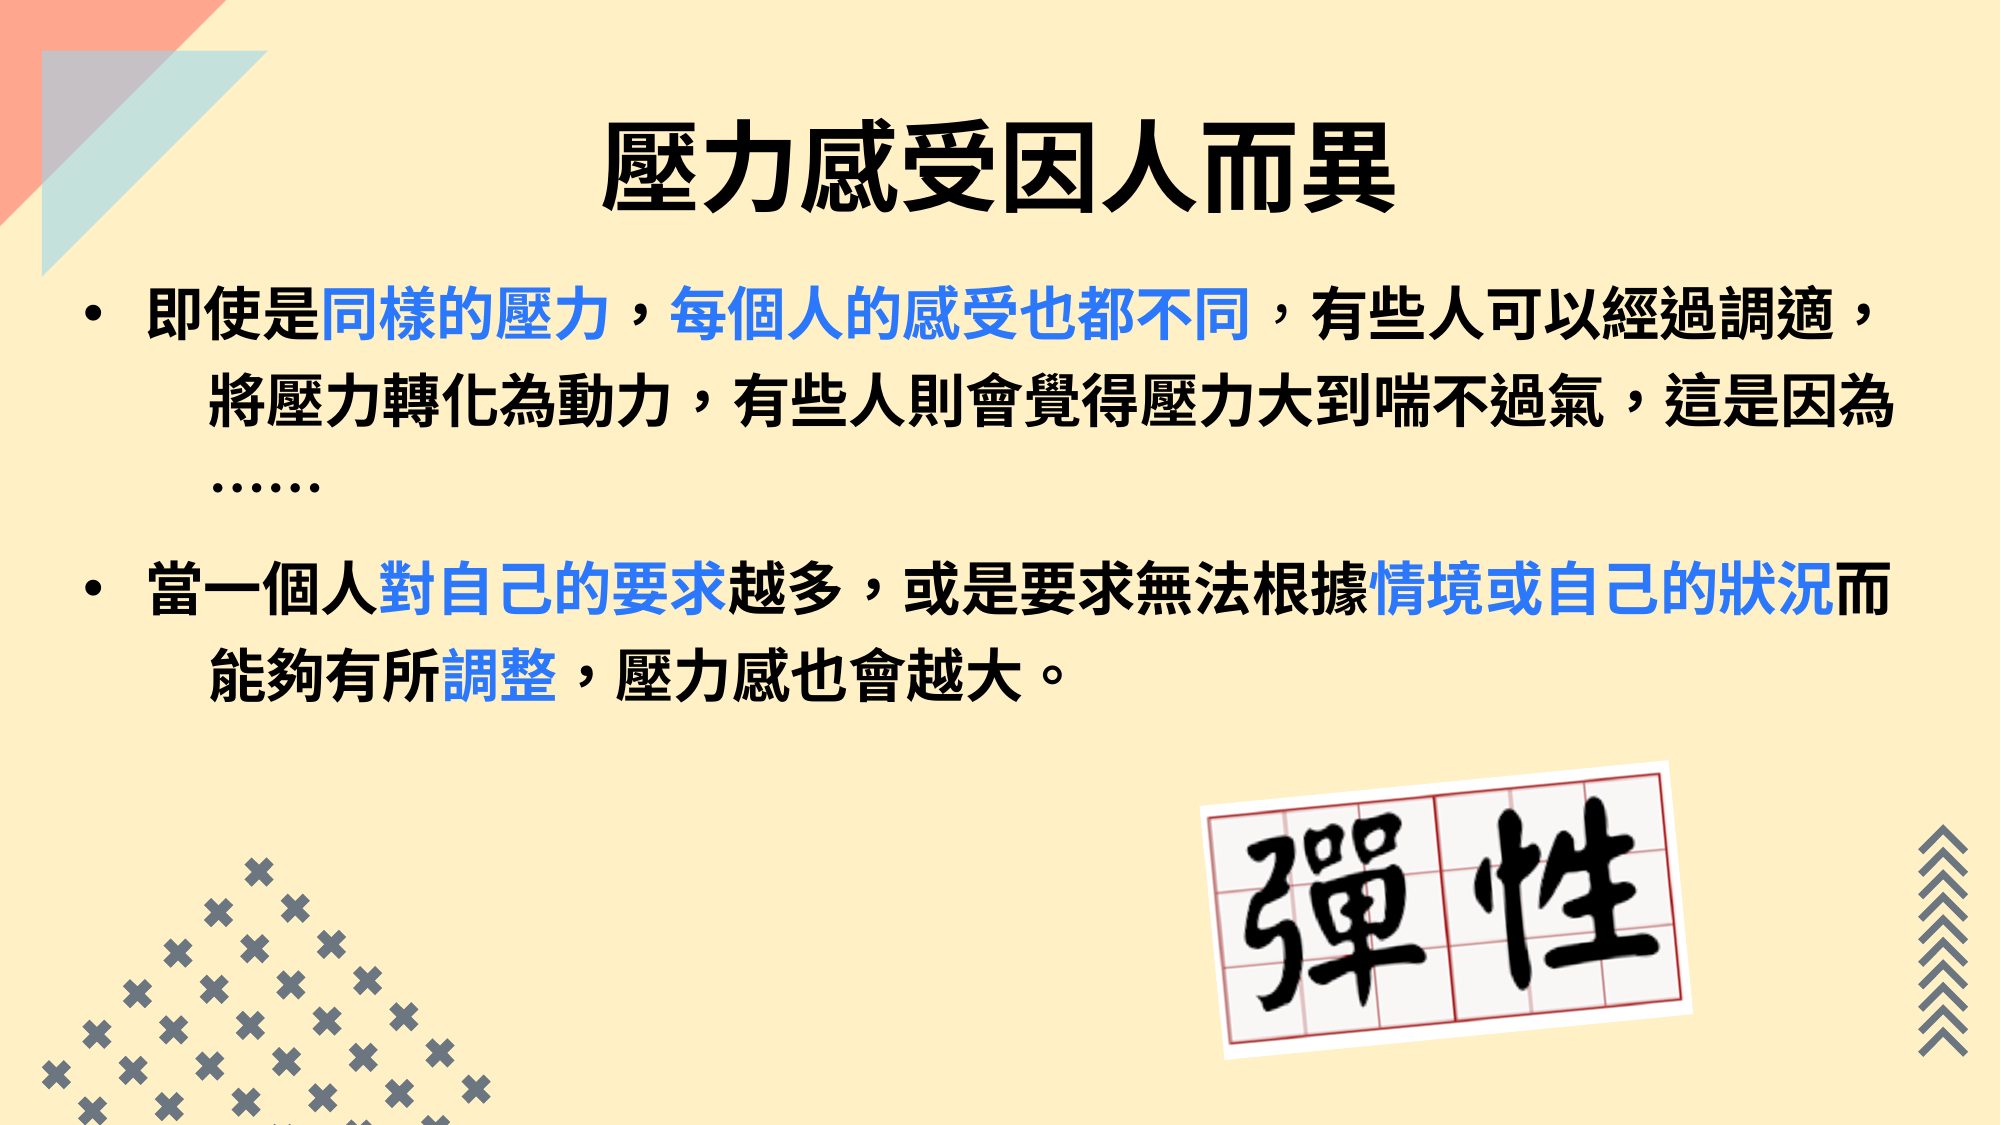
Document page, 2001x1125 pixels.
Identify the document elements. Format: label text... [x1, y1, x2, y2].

text_box 壓力感受因人而異 [68, 97, 1932, 223]
text_box 即使是同樣的壓力，每個人的感受也都不同，有些人可以經過調適，將壓力轉化為動力，有些人則會覺得壓力大到喘不過氣，這是因為…… 當一個人對自己的要求越多，或是要求無法根據情境或自己的狀況而能夠有所調整，壓力感也會越大。 [68, 252, 1932, 1000]
picture [1199, 760, 1694, 1061]
